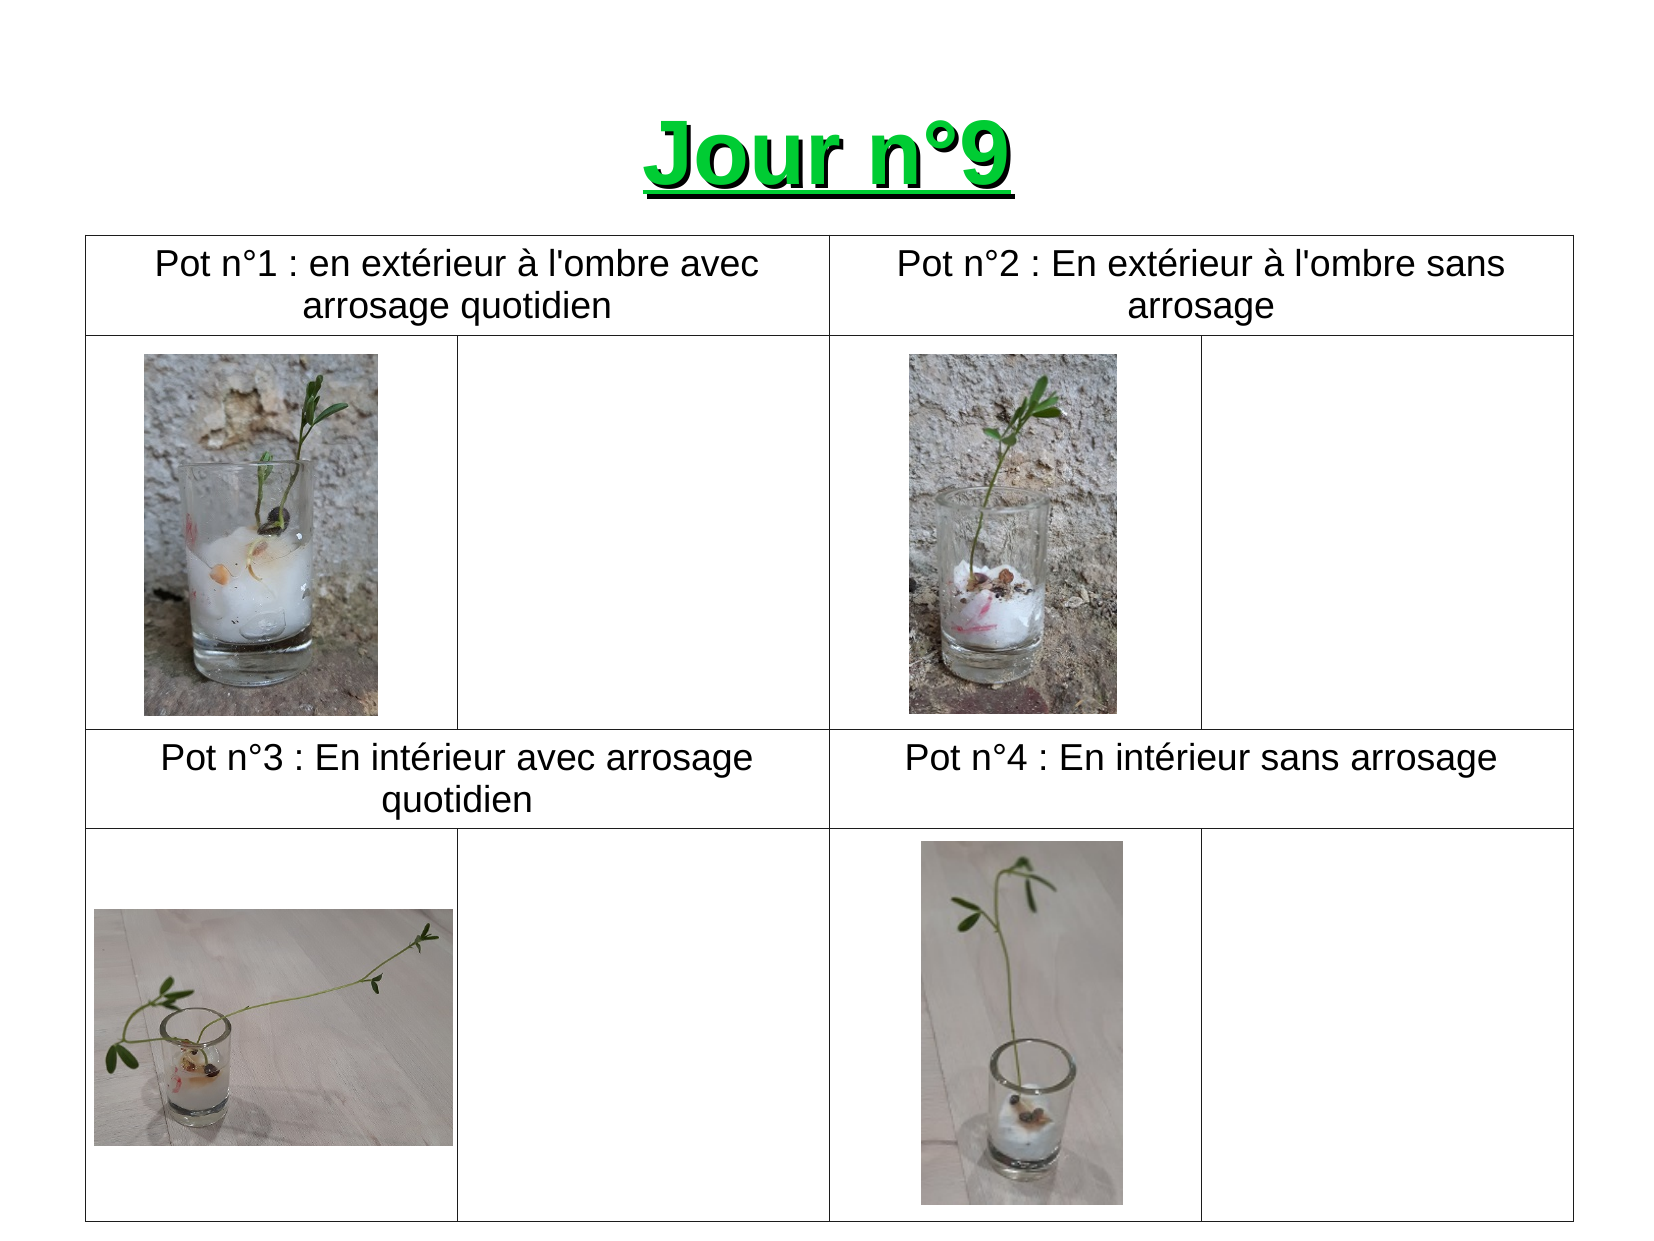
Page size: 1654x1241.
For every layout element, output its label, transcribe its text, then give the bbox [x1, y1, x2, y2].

picture [144, 354, 378, 716]
table_cell [830, 829, 1201, 1221]
title Jour n°9 [82, 49, 1571, 257]
table_cell [86, 829, 457, 1221]
picture [909, 354, 1117, 714]
table_cell [1202, 829, 1573, 1221]
picture [921, 841, 1123, 1205]
picture [94, 909, 453, 1146]
table_cell [1202, 336, 1573, 729]
table_cell [86, 336, 457, 729]
table_cell [458, 829, 829, 1221]
table_cell [830, 336, 1201, 729]
table_header Pot n°1 : en extérieur à l'ombre avec arrosage quotidien [86, 236, 829, 335]
table_cell Pot n°4 : En intérieur sans arrosage [830, 730, 1573, 828]
table_cell Pot n°3 : En intérieur avec arrosage quotidien [86, 730, 829, 828]
table_header Pot n°2 : En extérieur à l'ombre sans arrosage [830, 236, 1573, 335]
table_cell [458, 336, 829, 729]
